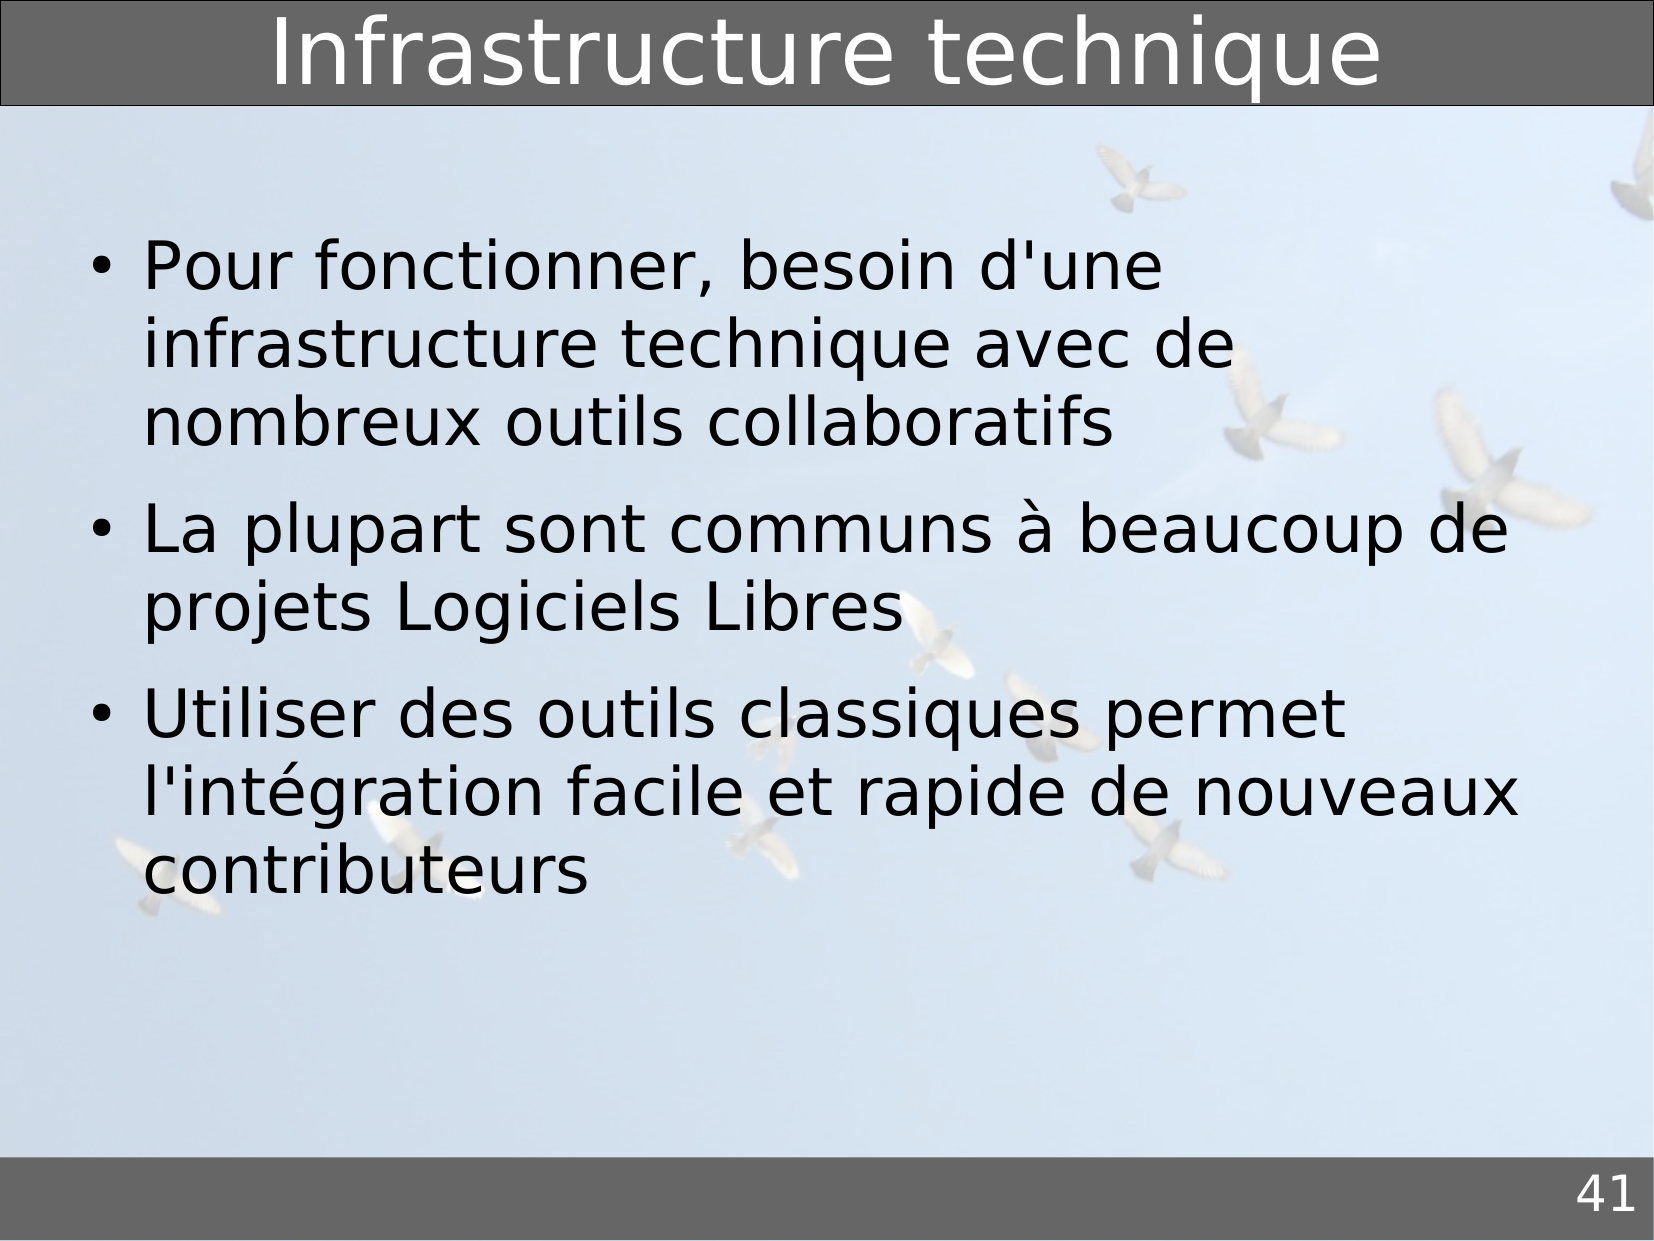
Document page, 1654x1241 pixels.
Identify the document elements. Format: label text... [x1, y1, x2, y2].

list Pour fonctionner, besoin d'une infrastructure technique avec de nombreux outils collaboratifs La plupart sont communs à beaucoup de projets Logiciels Libres Utiliser des outils classiques permet l'intégration facile et rapide de nouveaux contributeurs [72, 227, 1561, 975]
title Infrastructure technique [0, 0, 1654, 107]
